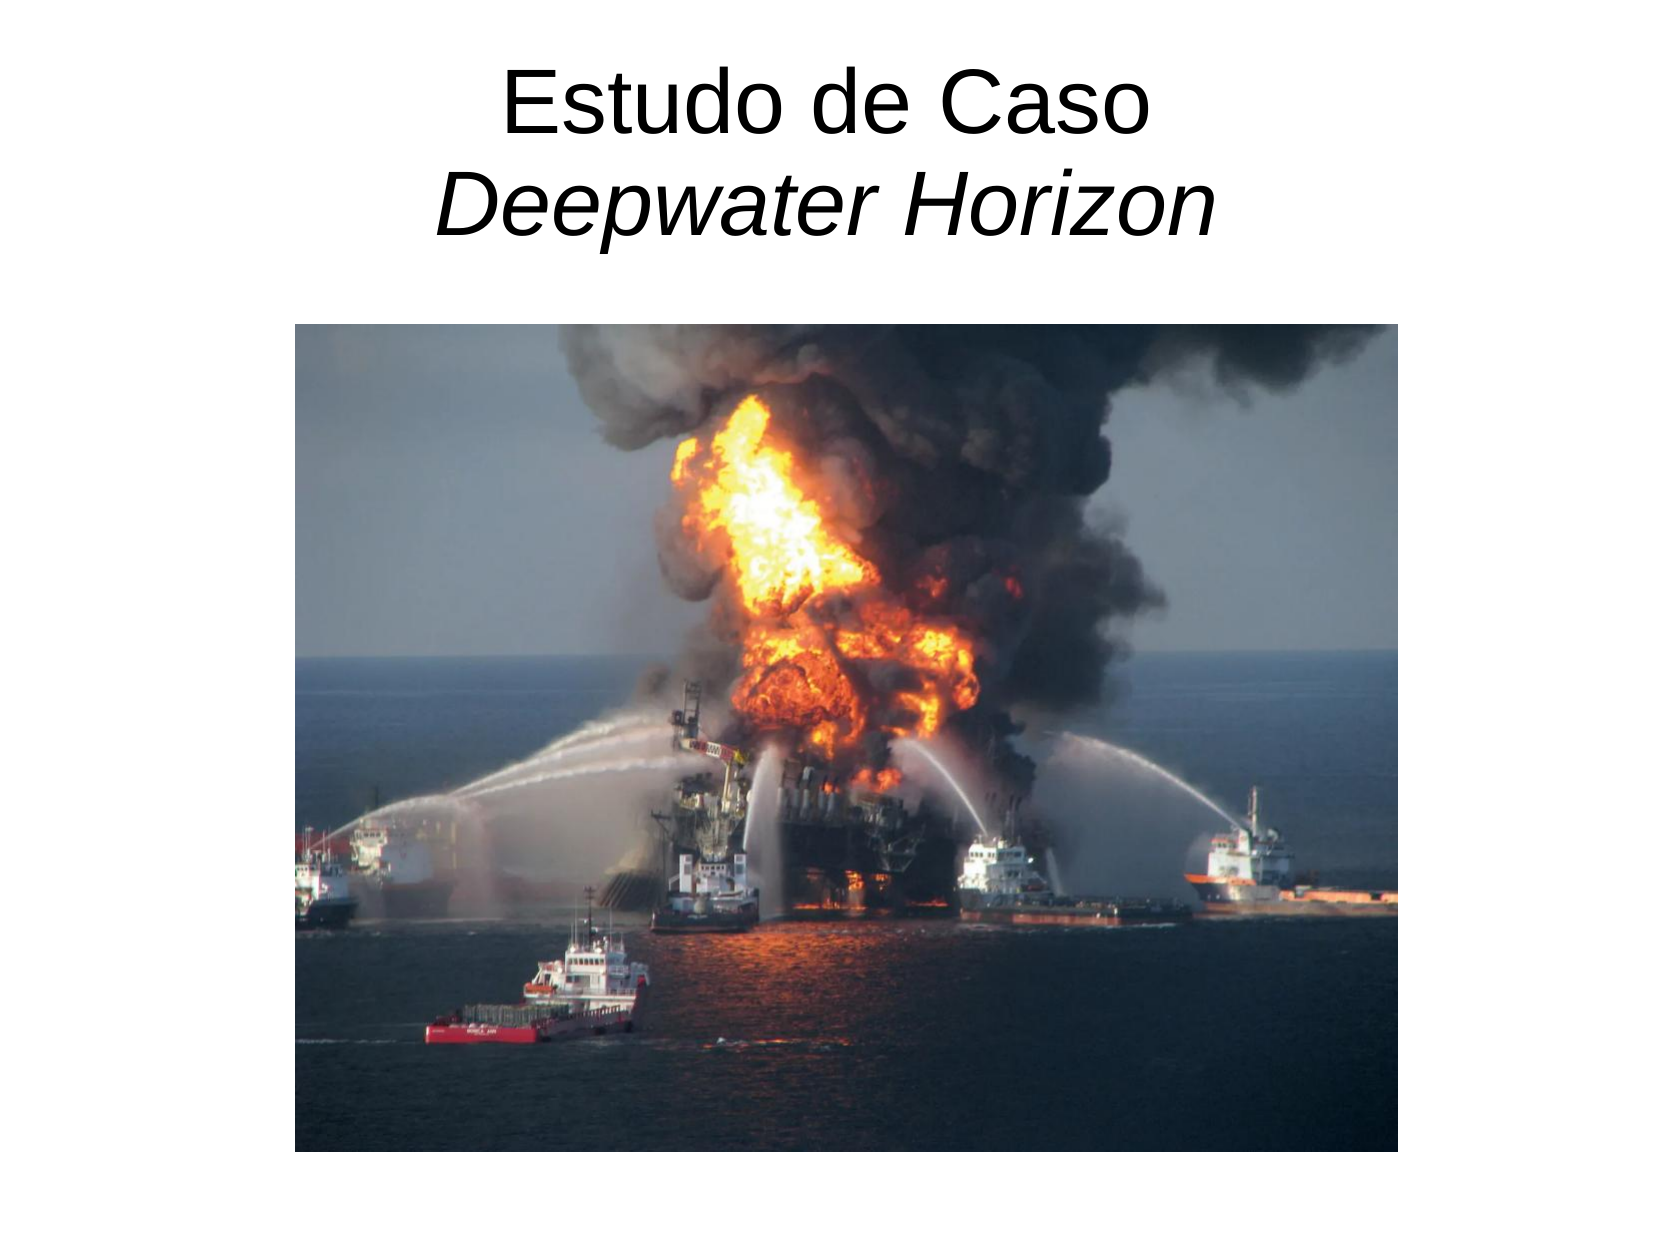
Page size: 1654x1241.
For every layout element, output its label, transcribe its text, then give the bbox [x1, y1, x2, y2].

title Estudo de Caso Deepwater Horizon [82, 49, 1571, 257]
picture [295, 324, 1398, 1152]
